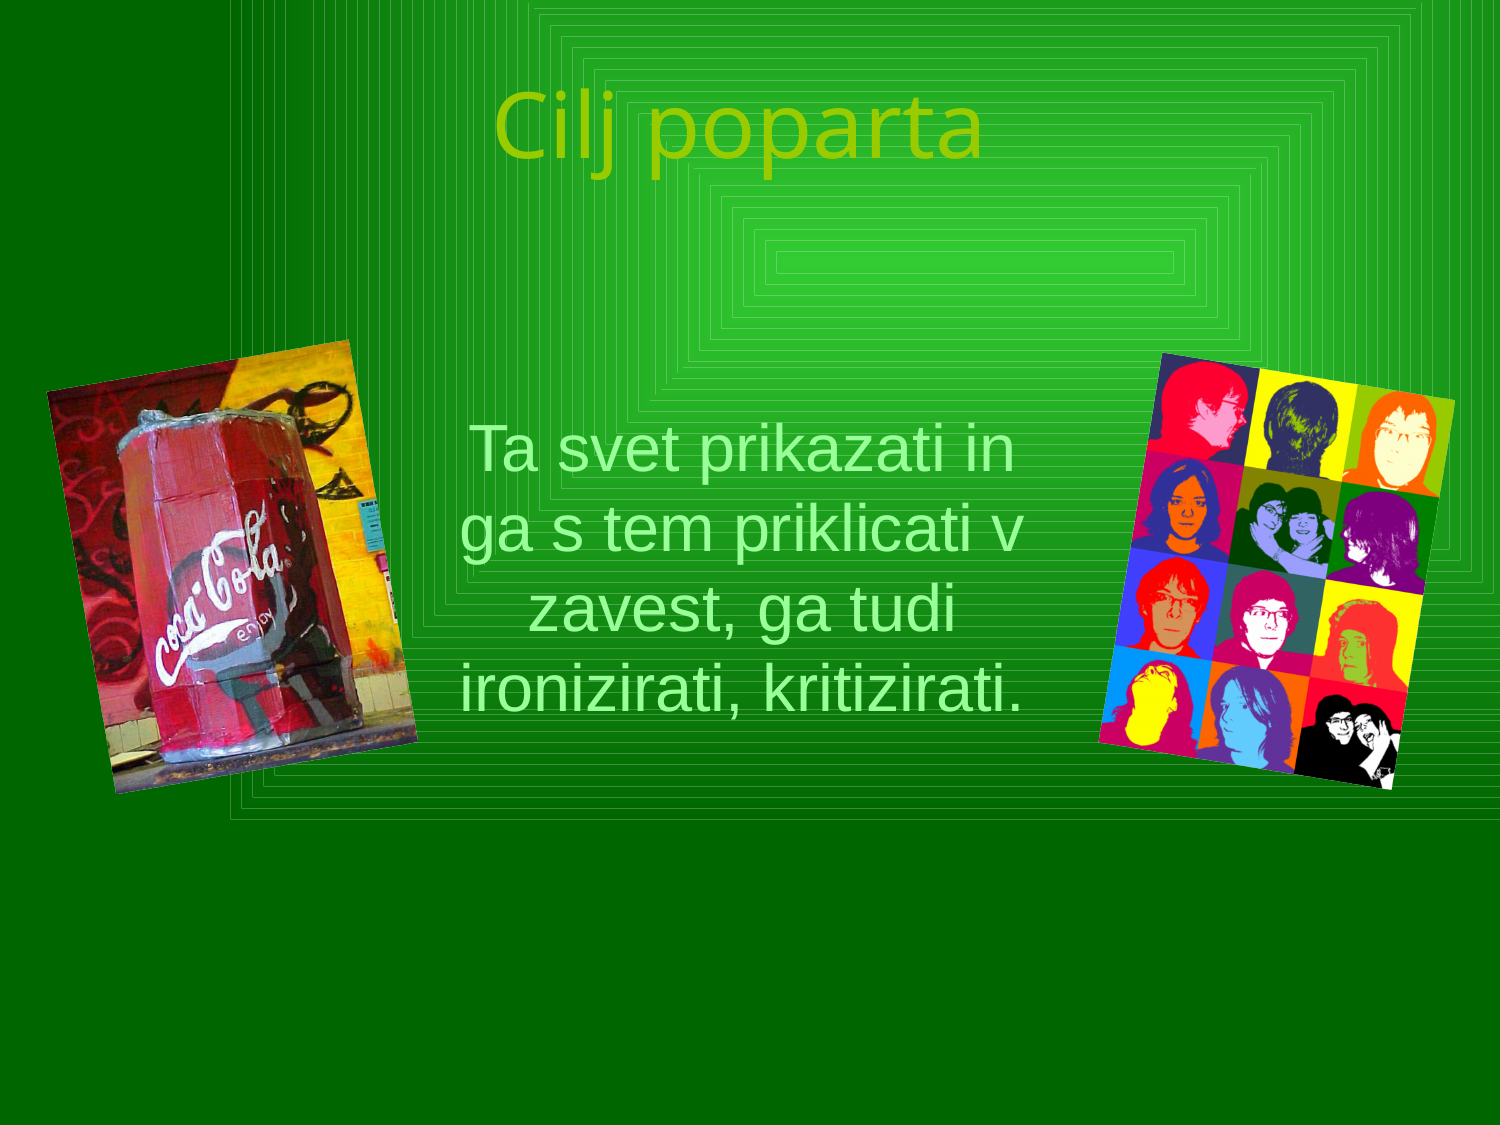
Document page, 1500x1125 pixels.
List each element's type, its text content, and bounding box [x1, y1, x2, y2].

list Ta svet prikazati in ga s tem priklicati v zavest, ga tudi ironizirati, kritizirati. [383, 397, 1046, 905]
picture [46, 339, 418, 794]
picture [1098, 352, 1455, 790]
title Cilj poparta [76, 47, 1402, 197]
